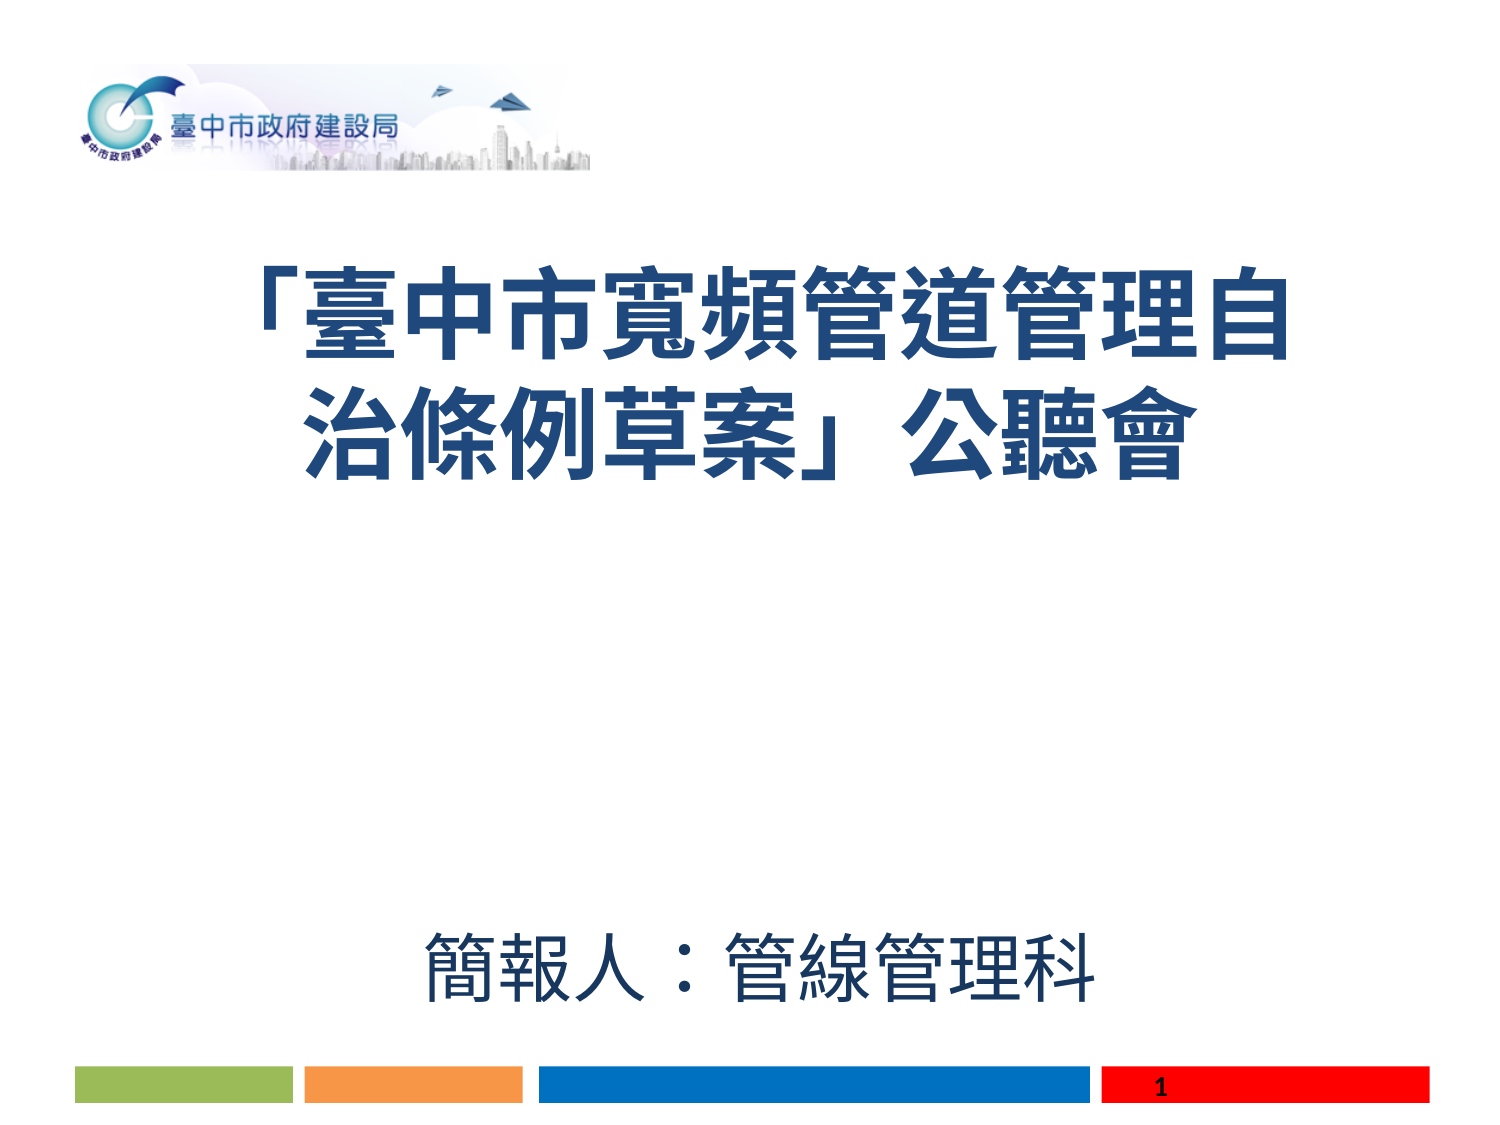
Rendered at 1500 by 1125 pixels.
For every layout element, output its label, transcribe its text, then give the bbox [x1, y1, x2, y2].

subtitle 簡報人：管線管理科 [187, 914, 1334, 1125]
text_box 「臺中市寬頻管道管理自治條例草案」公聽會 [171, 196, 1329, 548]
text_box [439, 1042, 1043, 1103]
text_box [1138, 1054, 1489, 1115]
